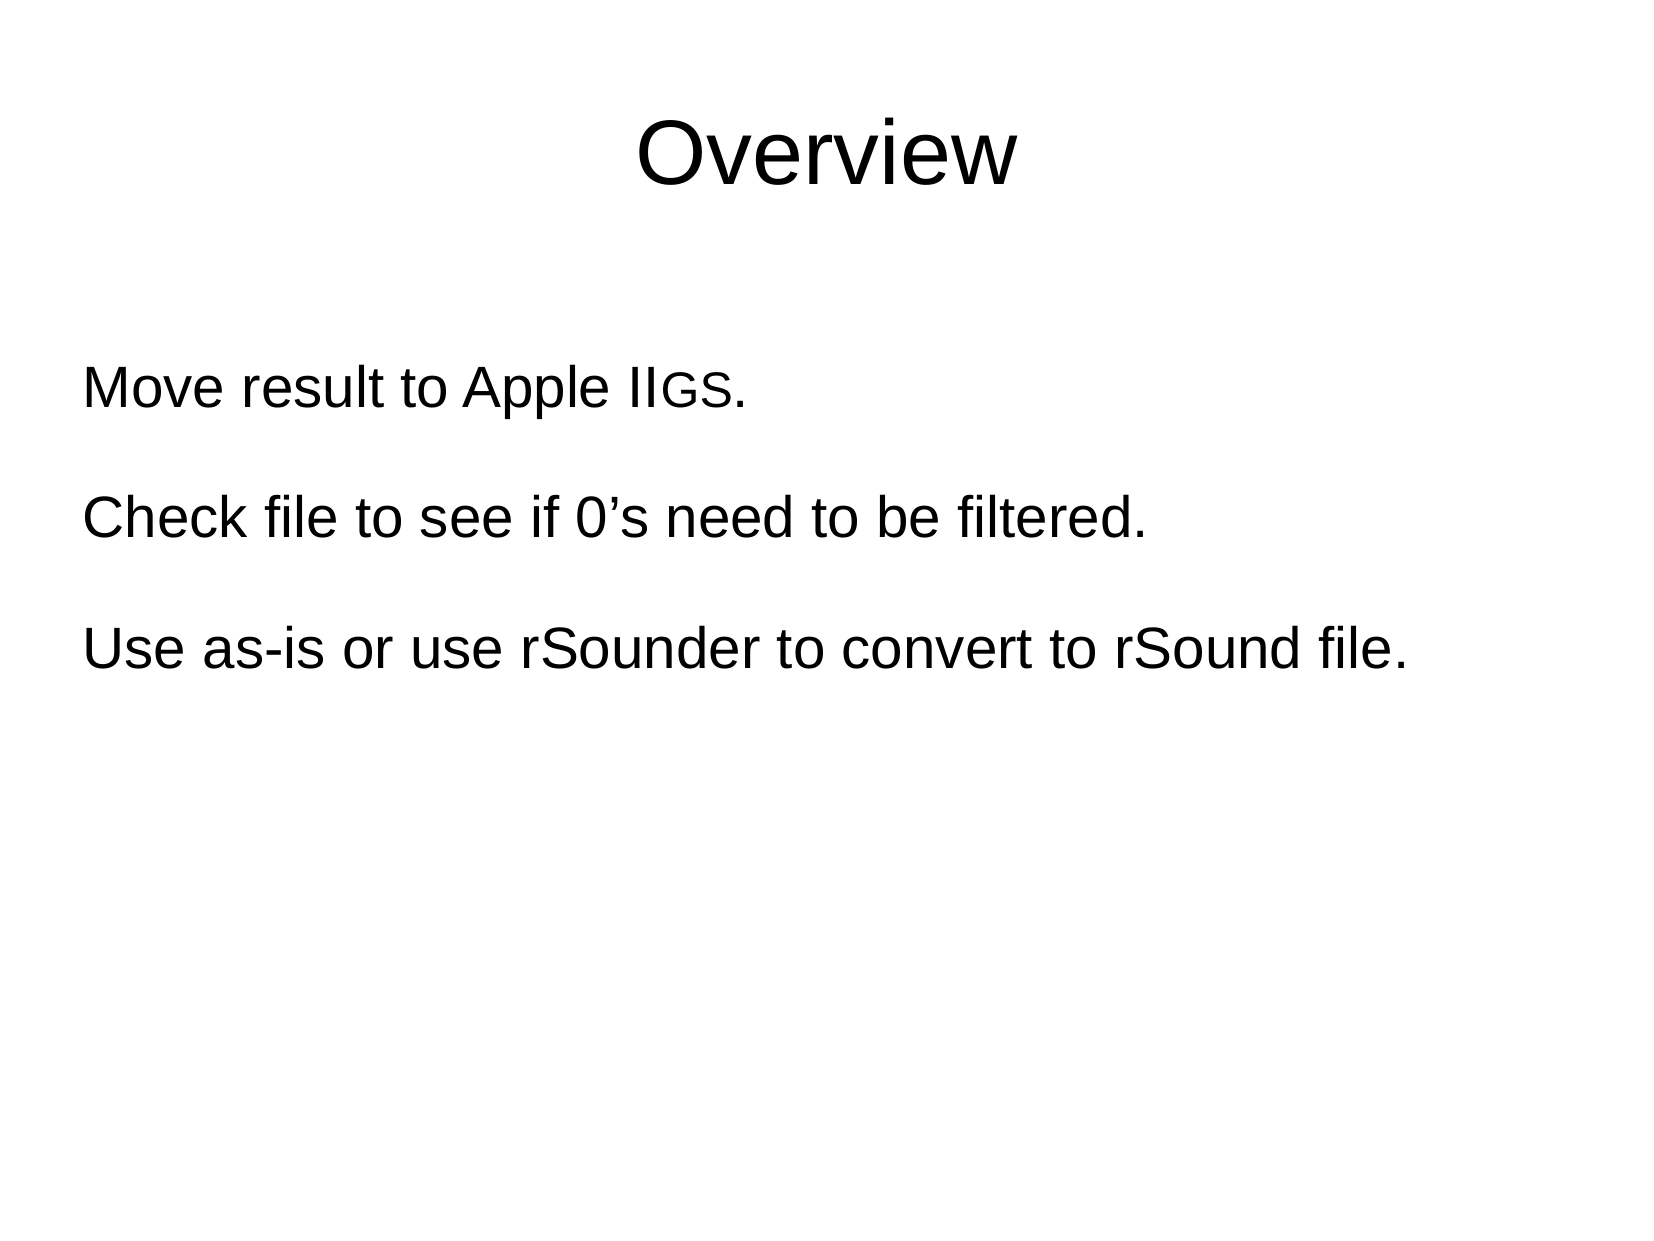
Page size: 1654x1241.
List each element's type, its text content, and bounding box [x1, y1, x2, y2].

subtitle Move result to Apple IIGS. Check file to see if 0’s need to be filtered. Use as-is or use rSounder to convert to rSound file. [82, 290, 1571, 1010]
title Overview [82, 49, 1571, 257]
